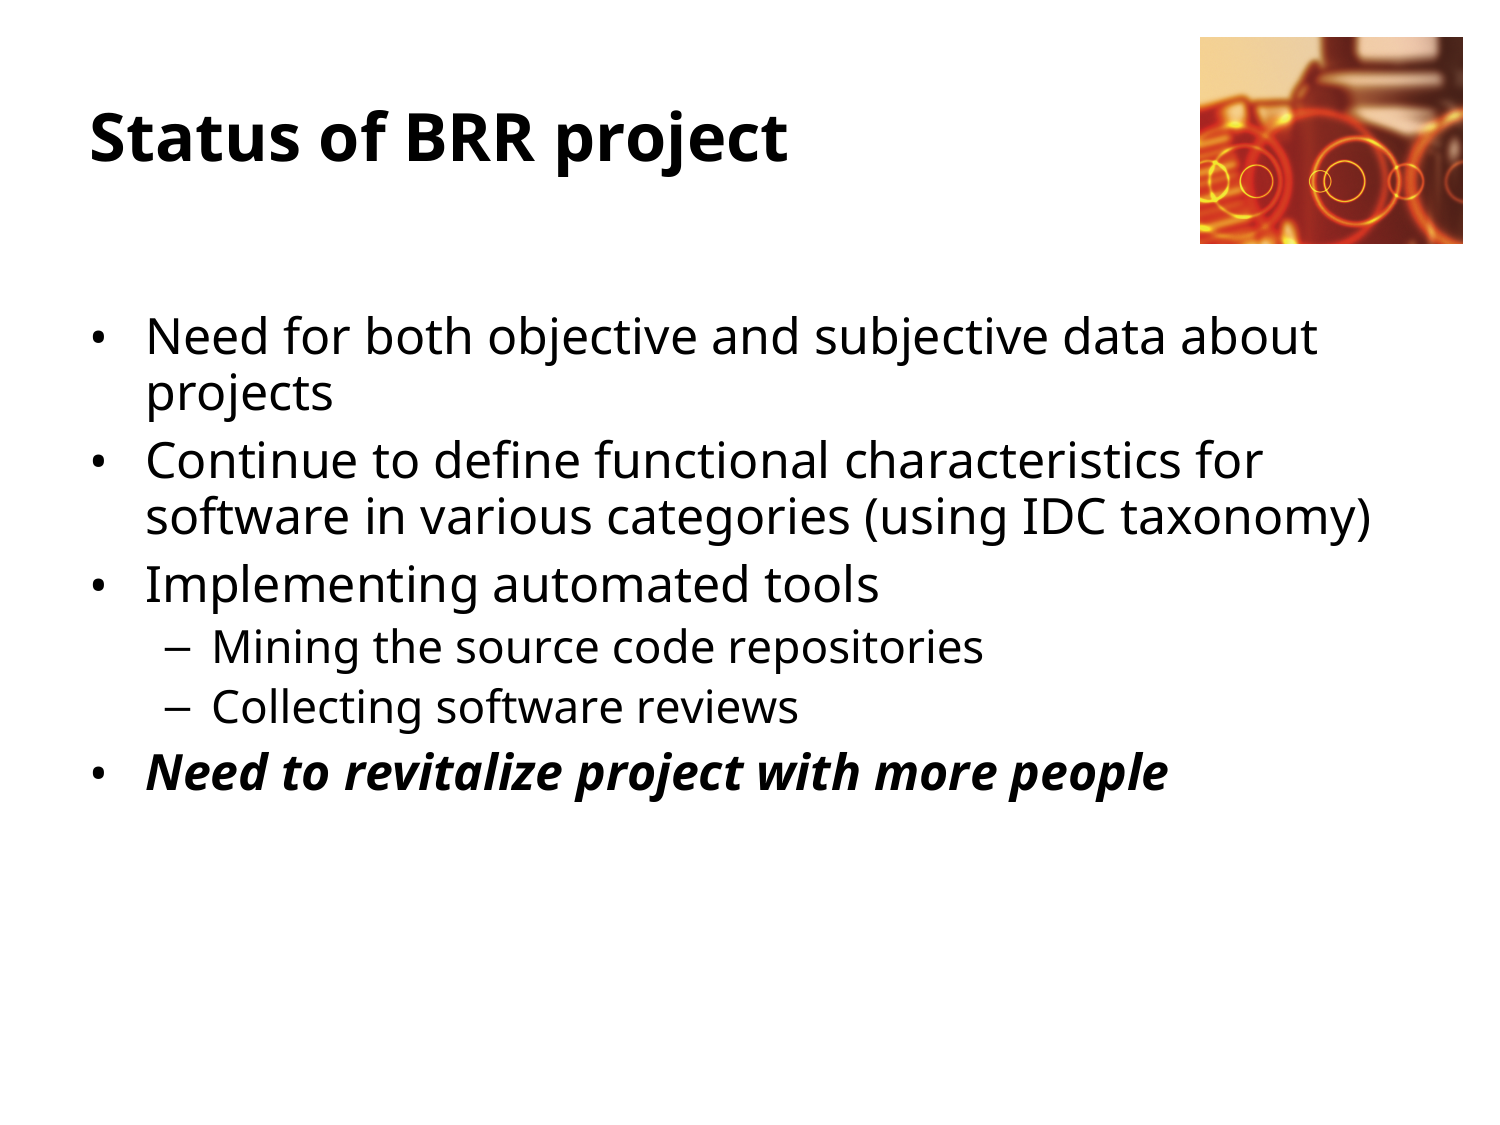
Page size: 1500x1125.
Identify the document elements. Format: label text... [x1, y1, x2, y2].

list Need for both objective and subjective data about projects Continue to define functional characteristics for software in various categories (using IDC taxonomy) Implementing automated tools Mining the source code repositories Collecting software reviews Need to revitalize project with more people [75, 302, 1425, 911]
title Status of BRR project [75, 37, 1425, 240]
picture [1200, 37, 1463, 244]
